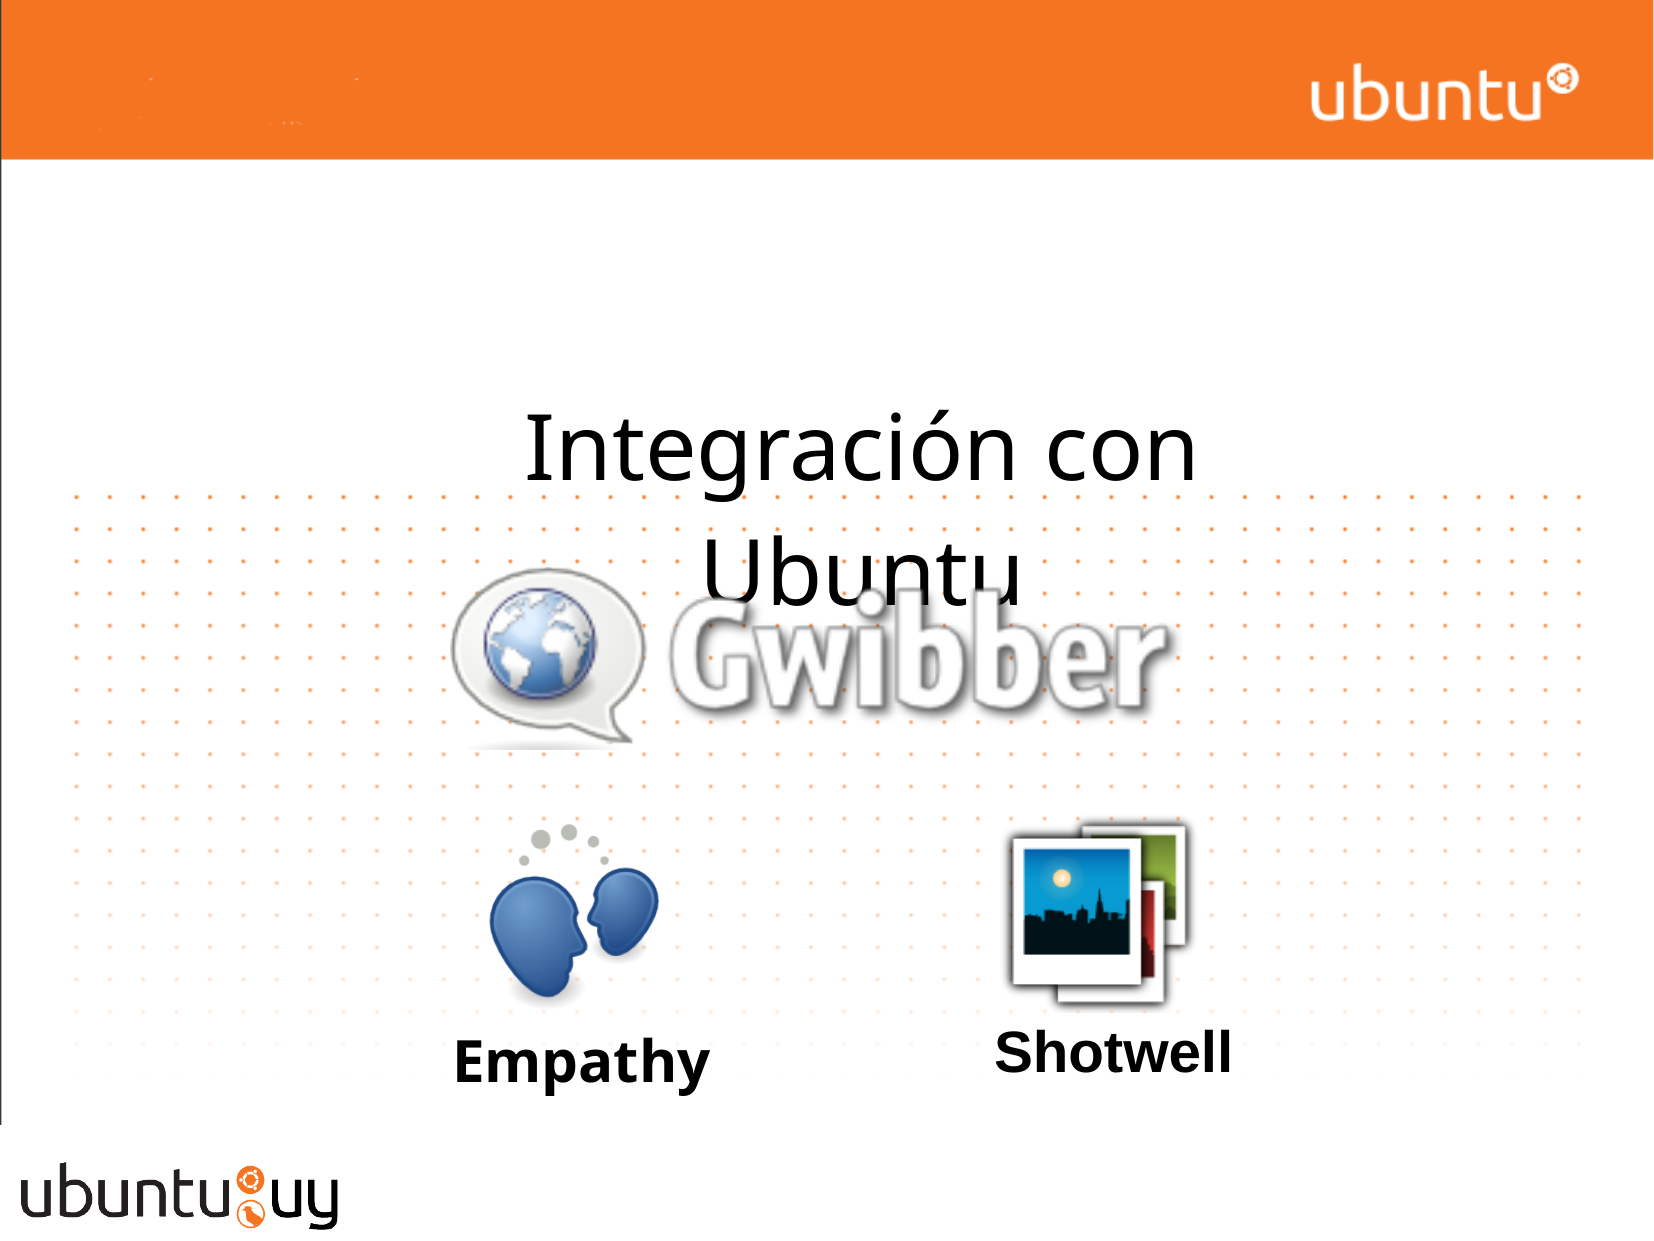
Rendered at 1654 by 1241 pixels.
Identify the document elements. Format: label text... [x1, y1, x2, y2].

text_box Shotwell [945, 1012, 1283, 1125]
text_box Integración con Ubuntu [337, 375, 1388, 526]
picture [0, 0, 1654, 1125]
text_box Empathy [412, 1012, 751, 1093]
picture [21, 1162, 338, 1230]
